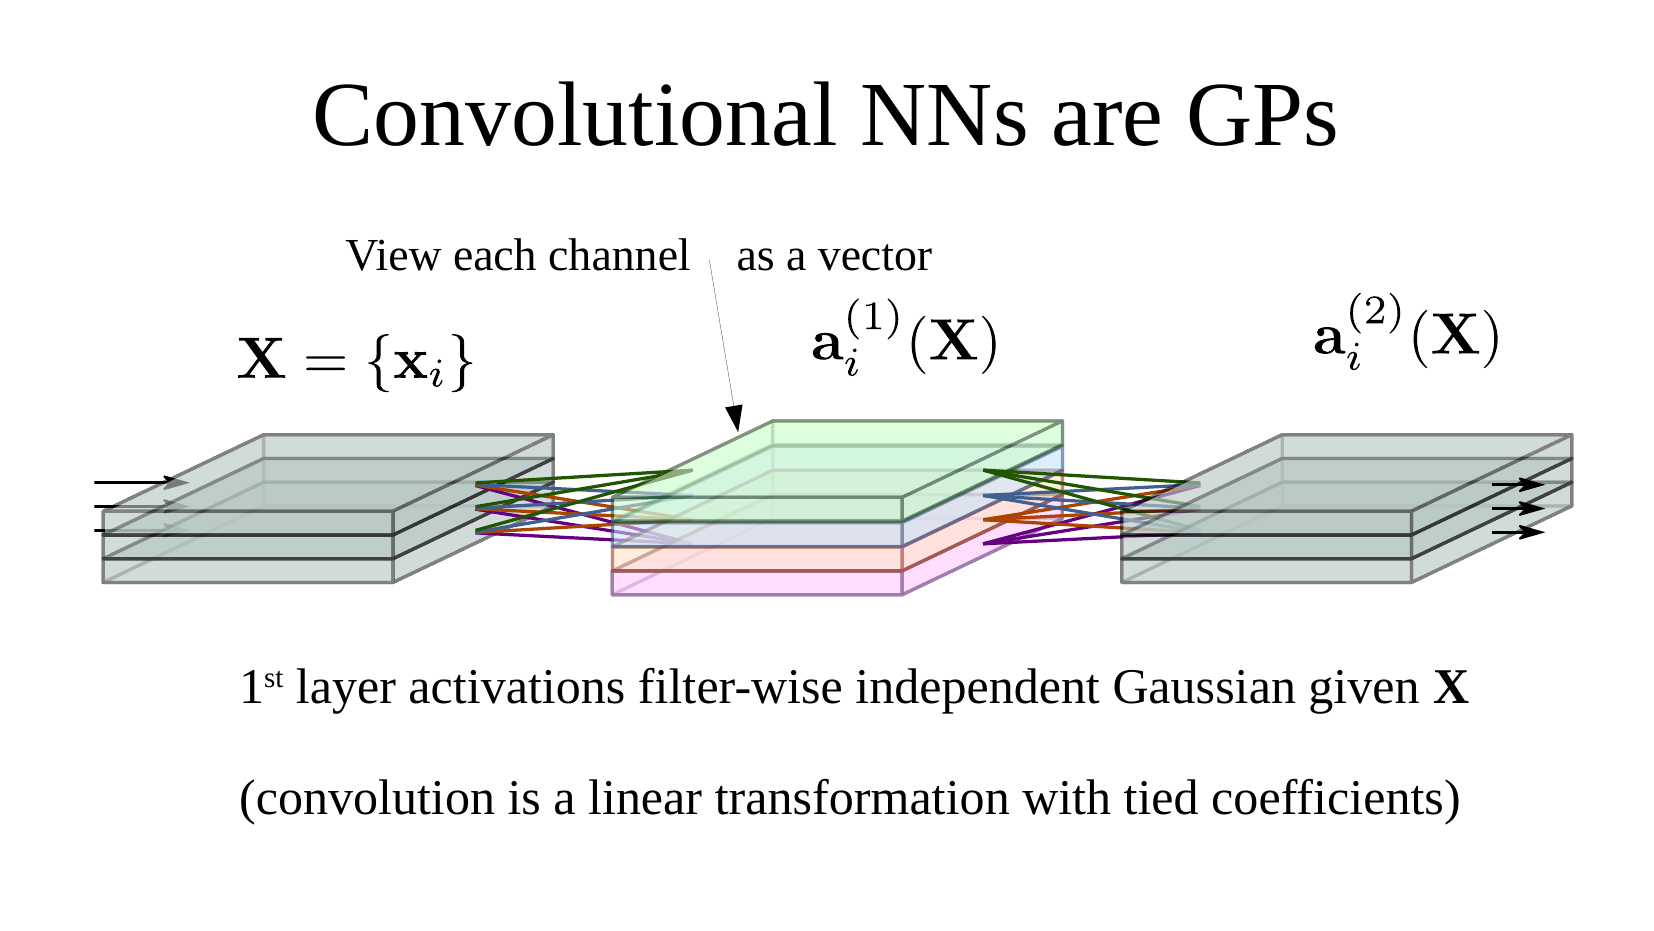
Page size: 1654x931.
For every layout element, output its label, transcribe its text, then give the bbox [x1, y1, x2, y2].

picture [94, 419, 1574, 596]
text_box View each channel as a vector [330, 221, 948, 288]
text_box [810, 298, 1002, 377]
text_box [1312, 292, 1504, 371]
text_box 1st layer activations filter-wise independent Gaussian given X (convolution is a linear transformation with tied coefficients) [224, 596, 1501, 837]
text_box [236, 334, 477, 393]
title Convolutional NNs are GPs [82, 37, 1571, 193]
